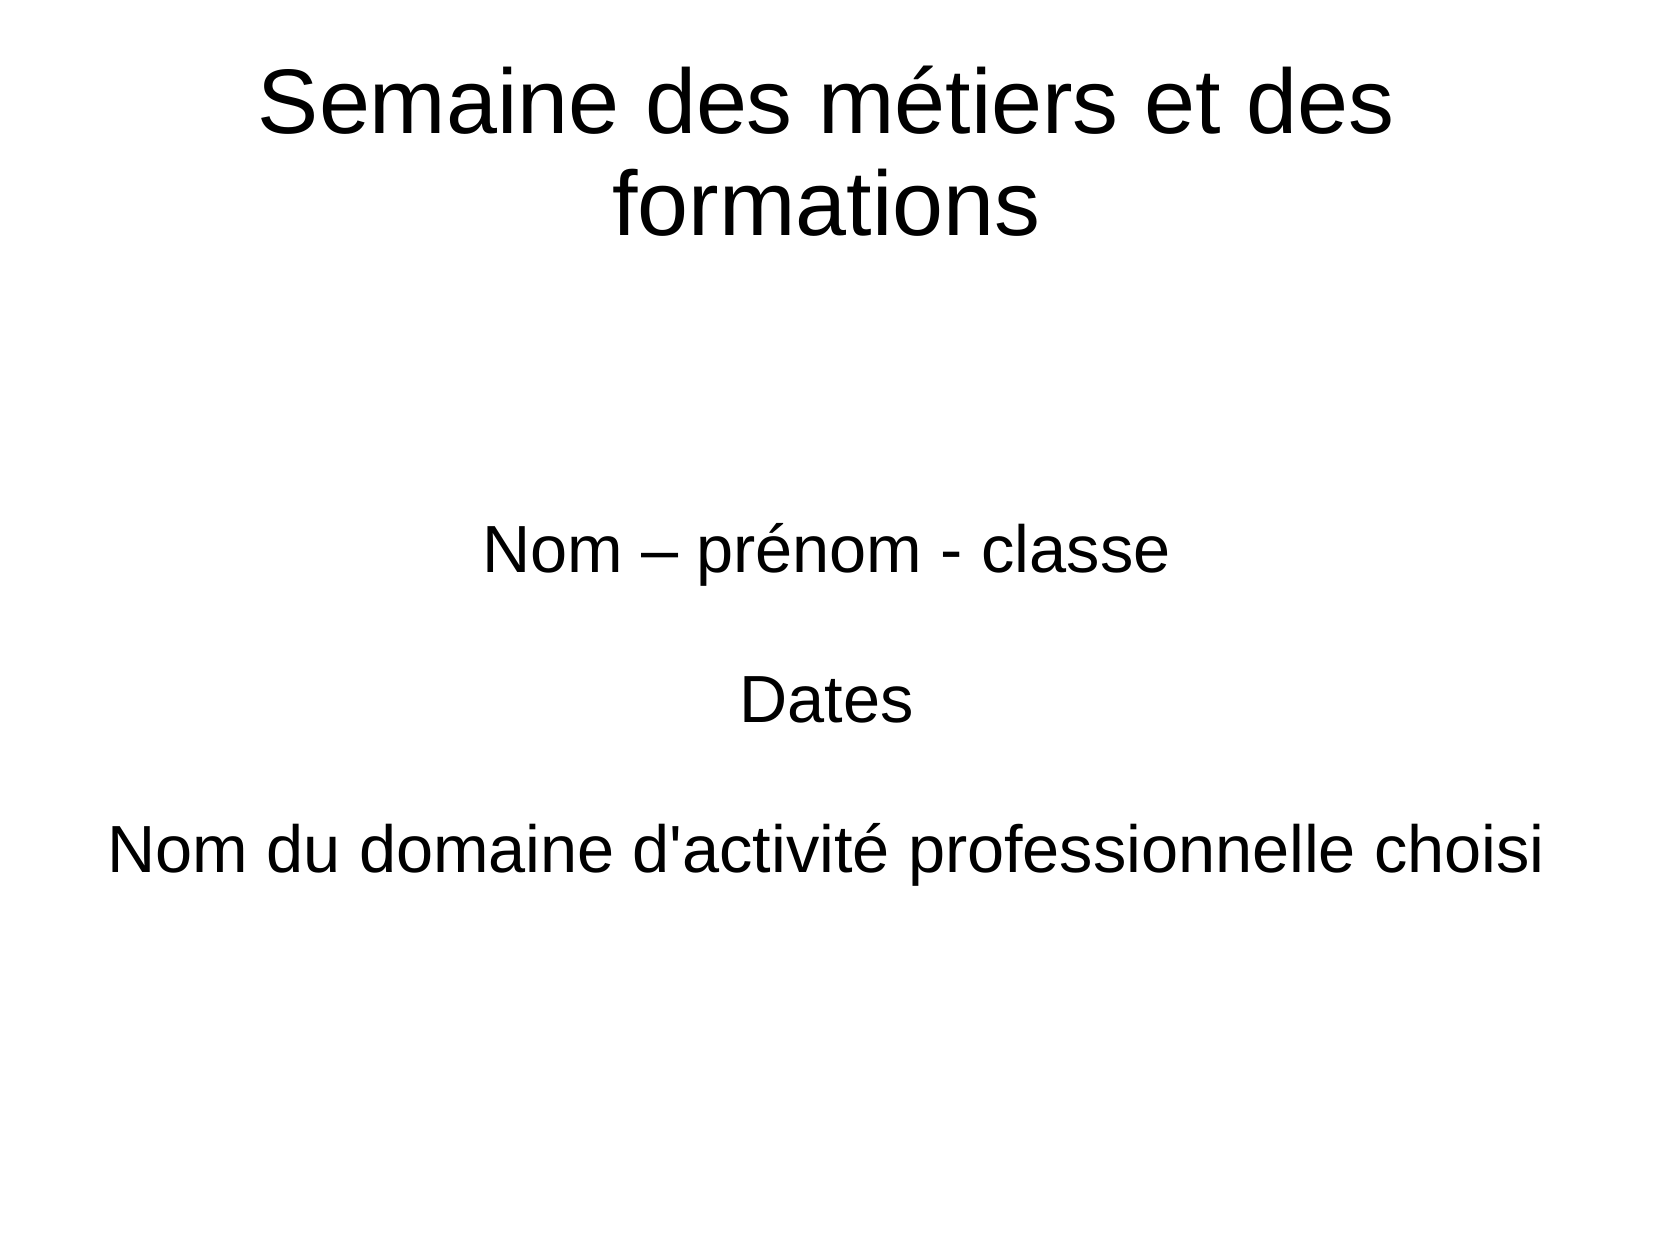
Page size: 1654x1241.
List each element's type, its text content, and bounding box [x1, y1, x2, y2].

title Semaine des métiers et des formations [82, 49, 1571, 257]
subtitle Nom – prénom - classe Dates Nom du domaine d'activité professionnelle choisi [82, 290, 1571, 1109]
